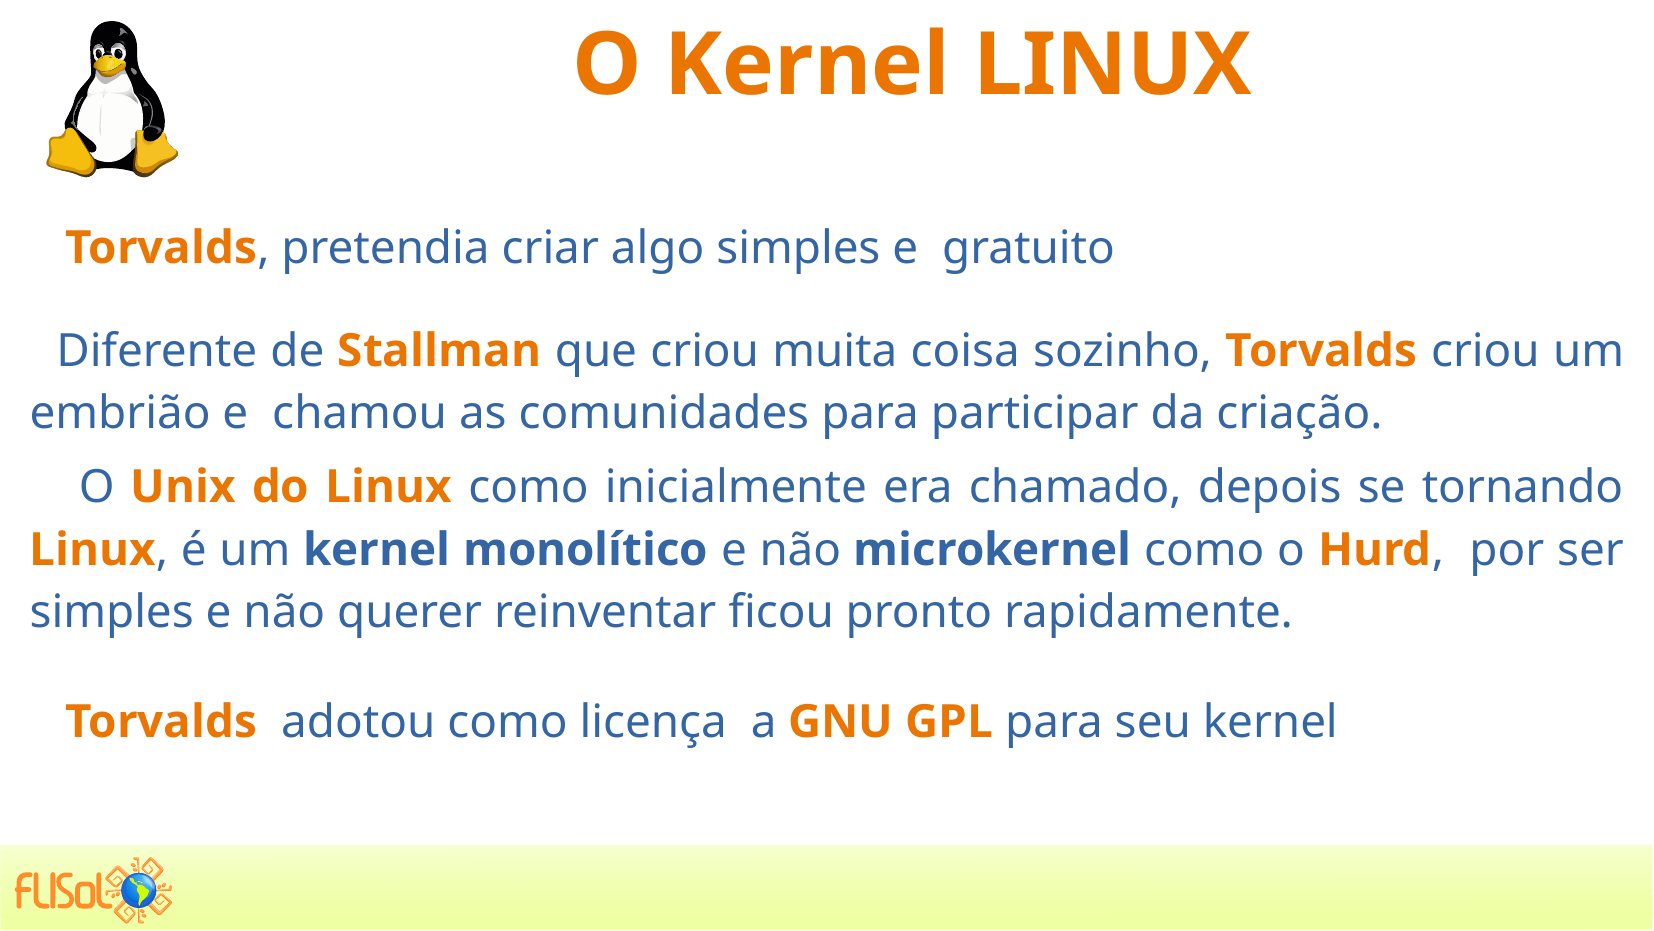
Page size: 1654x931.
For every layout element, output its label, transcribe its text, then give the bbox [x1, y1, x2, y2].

text_box O Kernel LINUX [200, 11, 1625, 110]
text_box [0, 844, 1654, 931]
text_box O Unix do Linux como inicialmente era chamado, depois se tornando Linux, é um kernel monolítico e não microkernel como o Hurd, por ser simples e não querer reinventar ficou pronto rapidamente. [29, 470, 1625, 625]
text_box Torvalds adotou como licença a GNU GPL para seu kernel [29, 694, 1625, 746]
text_box Diferente de Stallman que criou muita coisa sozinho, Torvalds criou um embrião e chamou as comunidades para participar da criação. [29, 328, 1625, 432]
picture [46, 21, 179, 178]
text_box Torvalds, pretendia criar algo simples e gratuito [29, 220, 1625, 272]
